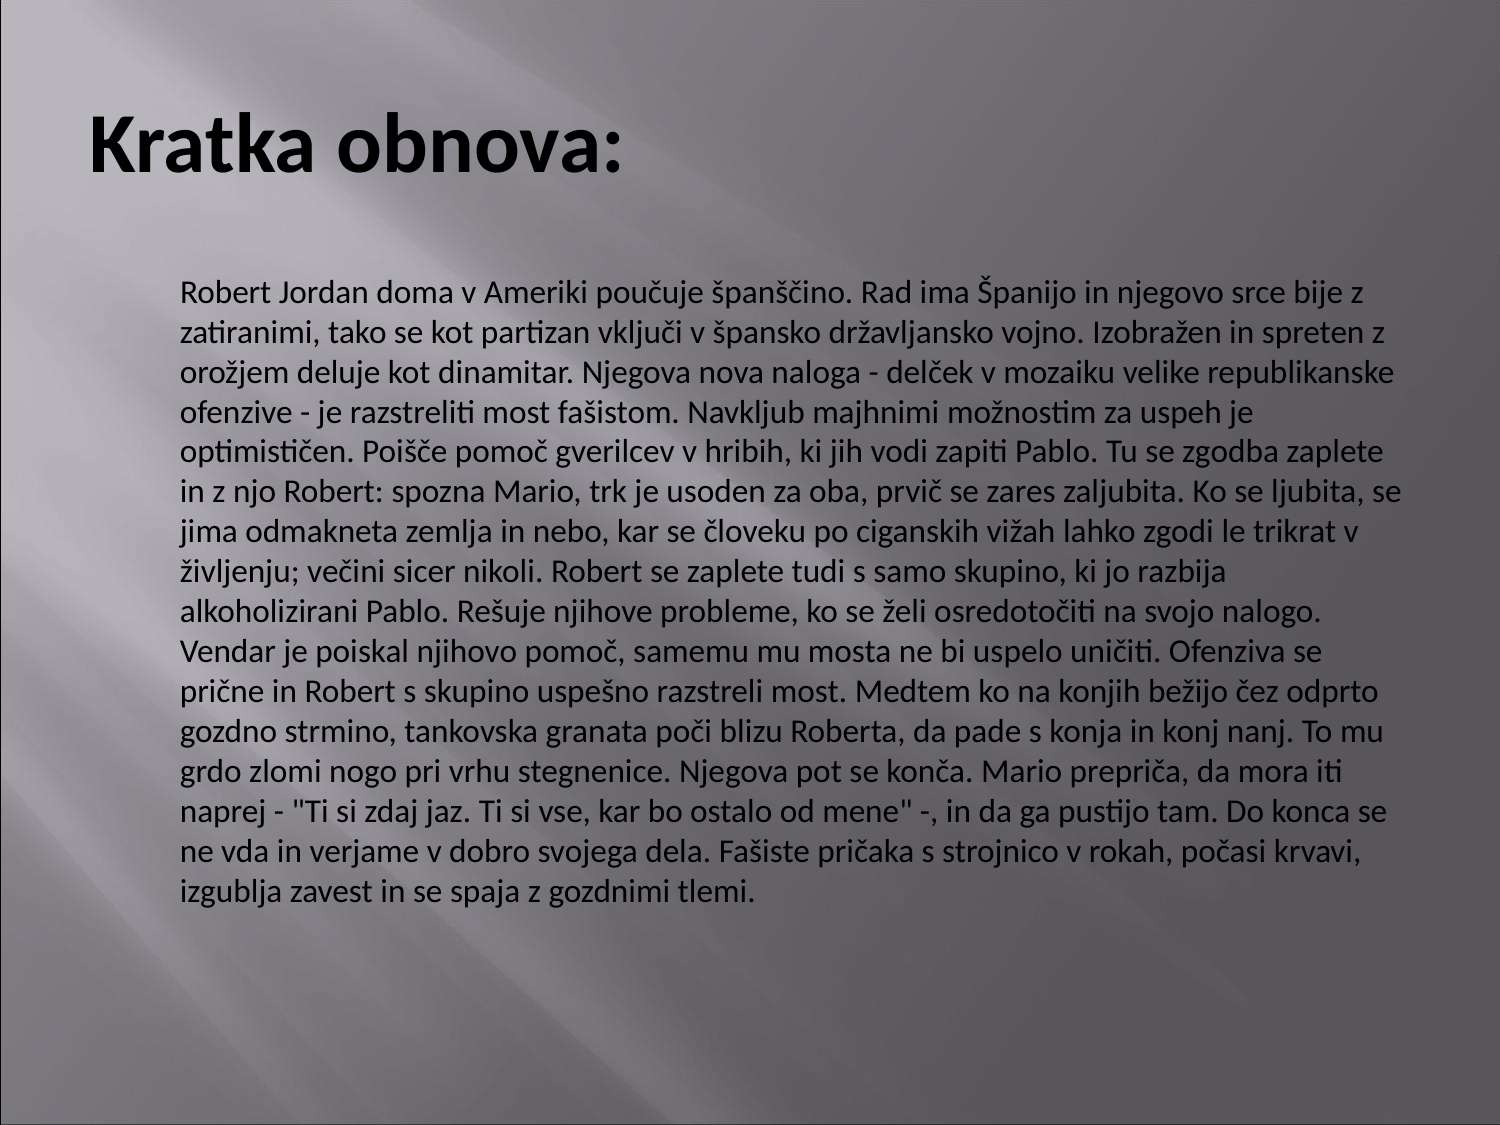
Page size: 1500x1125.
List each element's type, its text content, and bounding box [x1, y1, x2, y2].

picture [0, 0, 1500, 1125]
list Robert Jordan doma v Ameriki poučuje španščino. Rad ima Španijo in njegovo srce bije z zatiranimi, tako se kot partizan vključi v špansko državljansko vojno. Izobražen in spreten z orožjem deluje kot dinamitar. Njegova nova naloga - delček v mozaiku velike republikanske ofenzive - je razstreliti most fašistom. Navkljub majhnimi možnostim za uspeh je optimističen. Poišče pomoč gverilcev v hribih, ki jih vodi zapiti Pablo. Tu se zgodba zaplete in z njo Robert: spozna Mario, trk je usoden za oba, prvič se zares zaljubita. Ko se ljubita, se jima odmakneta zemlja in nebo, kar se človeku po ciganskih vižah lahko zgodi le trikrat v življenju; večini sicer nikoli. Robert se zaplete tudi s samo skupino, ki jo razbija alkoholizirani Pablo. Rešuje njihove probleme, ko se želi osredotočiti na svojo nalogo. Vendar je poiskal njihovo pomoč, samemu mu mosta ne bi uspelo uničiti. Ofenziva se prične in Robert s skupino uspešno razstreli most. Medtem ko na konjih bežijo čez odprto gozdno strmino, tankovska granata poči blizu Roberta, da pade s konja in konj nanj. To mu grdo zlomi nogo pri vrhu stegnenice. Njegova pot se konča. Mario prepriča, da mora iti naprej - "Ti si zdaj jaz. Ti si vse, kar bo ostalo od mene" -, in da ga pustijo tam. Do konca se ne vda in verjame v dobro svojega dela. Fašiste pričaka s strojnico v rokah, počasi krvavi, izgublja zavest in se spaja z gozdnimi tlemi. [75, 262, 1425, 1035]
title Kratka obnova: [75, 45, 1425, 233]
